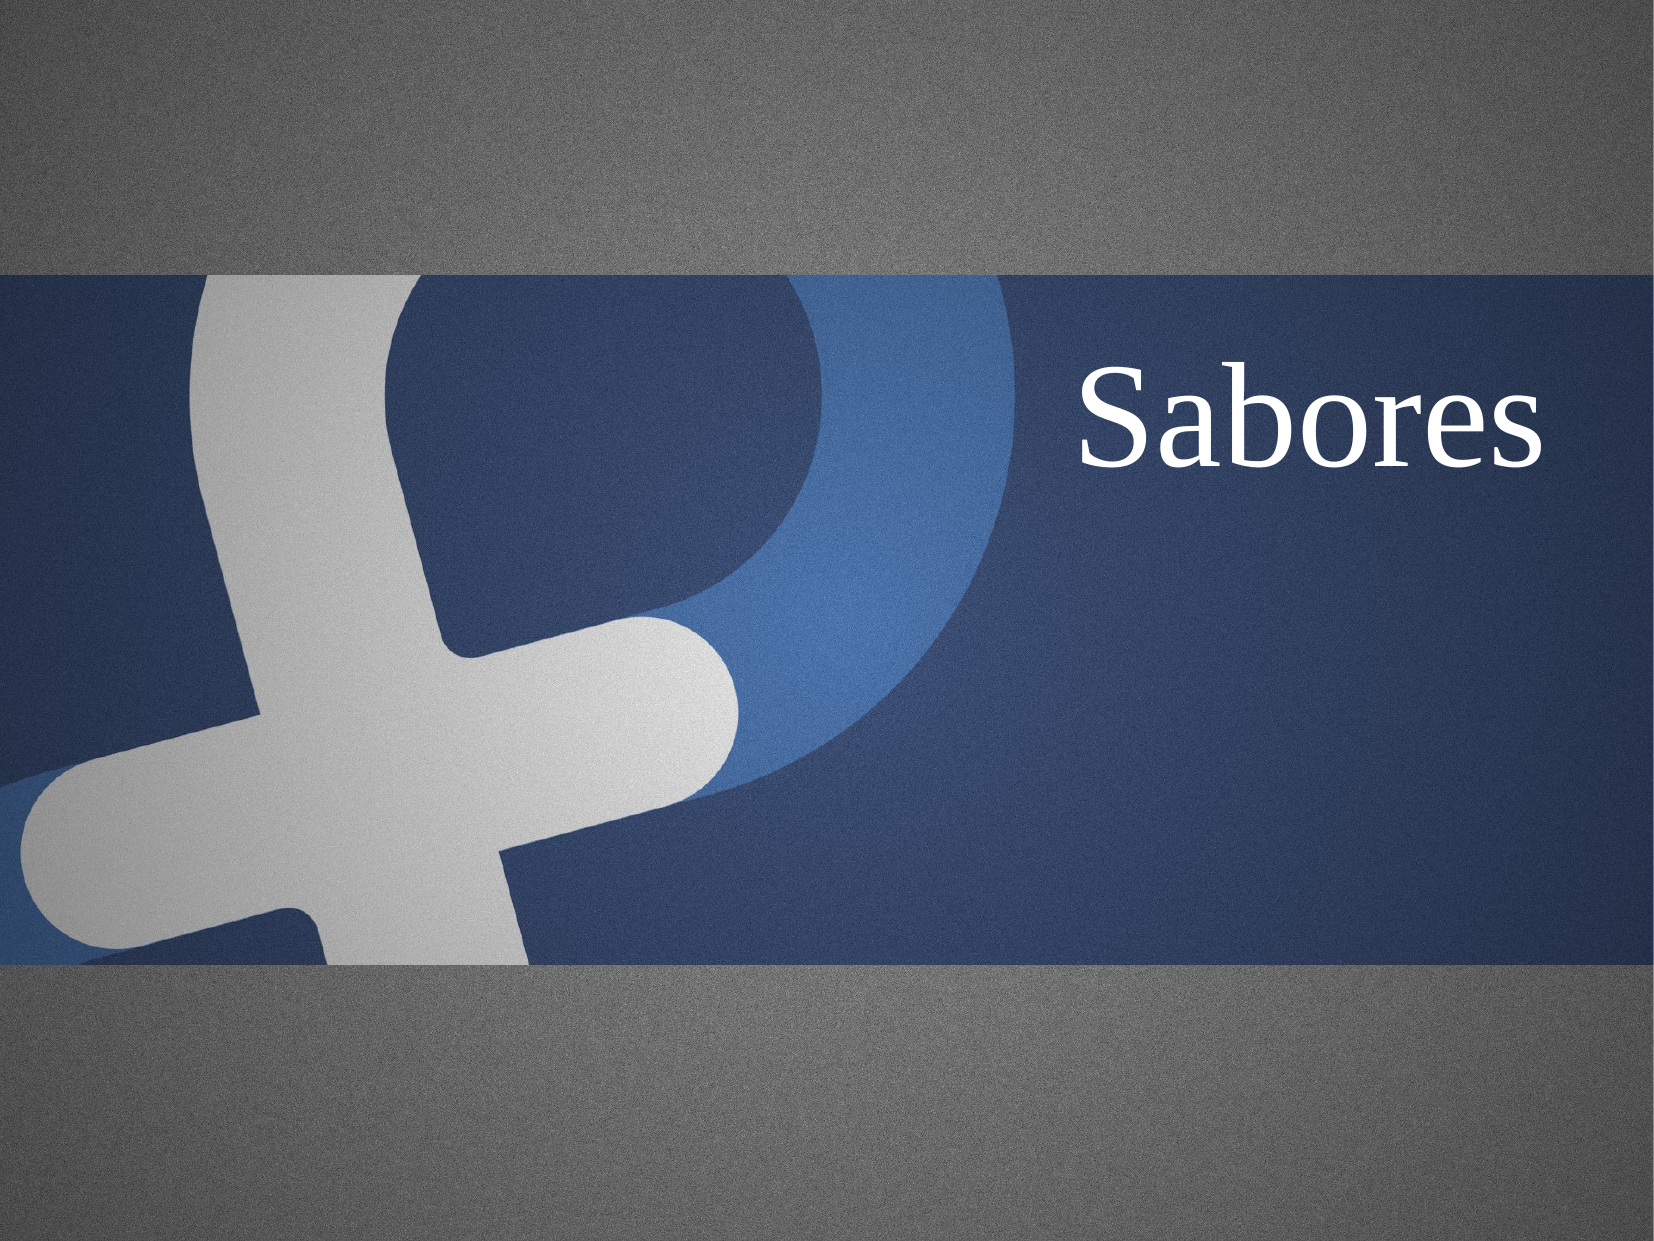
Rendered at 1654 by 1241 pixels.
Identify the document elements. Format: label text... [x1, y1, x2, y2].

picture [0, 0, 1654, 1241]
text_box Sabores [447, 315, 1563, 654]
